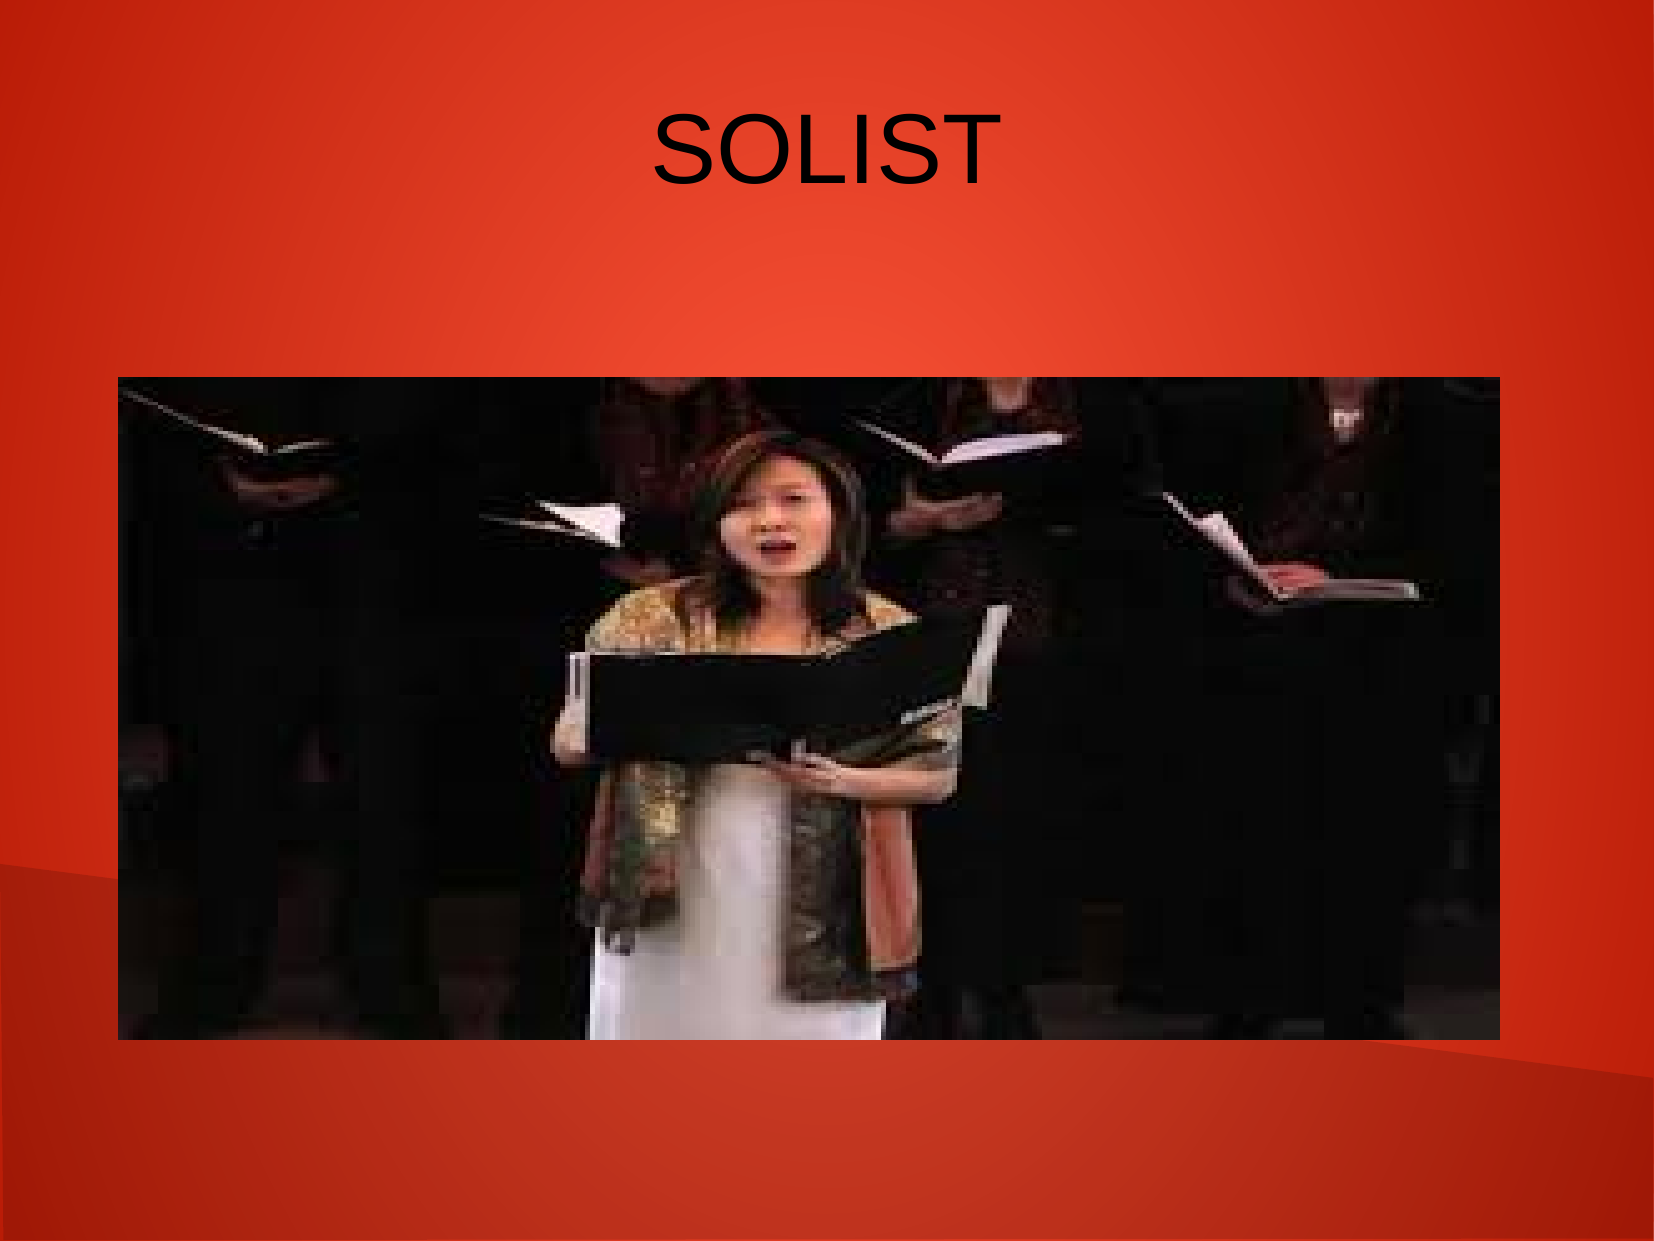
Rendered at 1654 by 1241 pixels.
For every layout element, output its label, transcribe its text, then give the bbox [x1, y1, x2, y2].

picture [118, 377, 1501, 1040]
title SOLIST [82, 47, 1571, 252]
